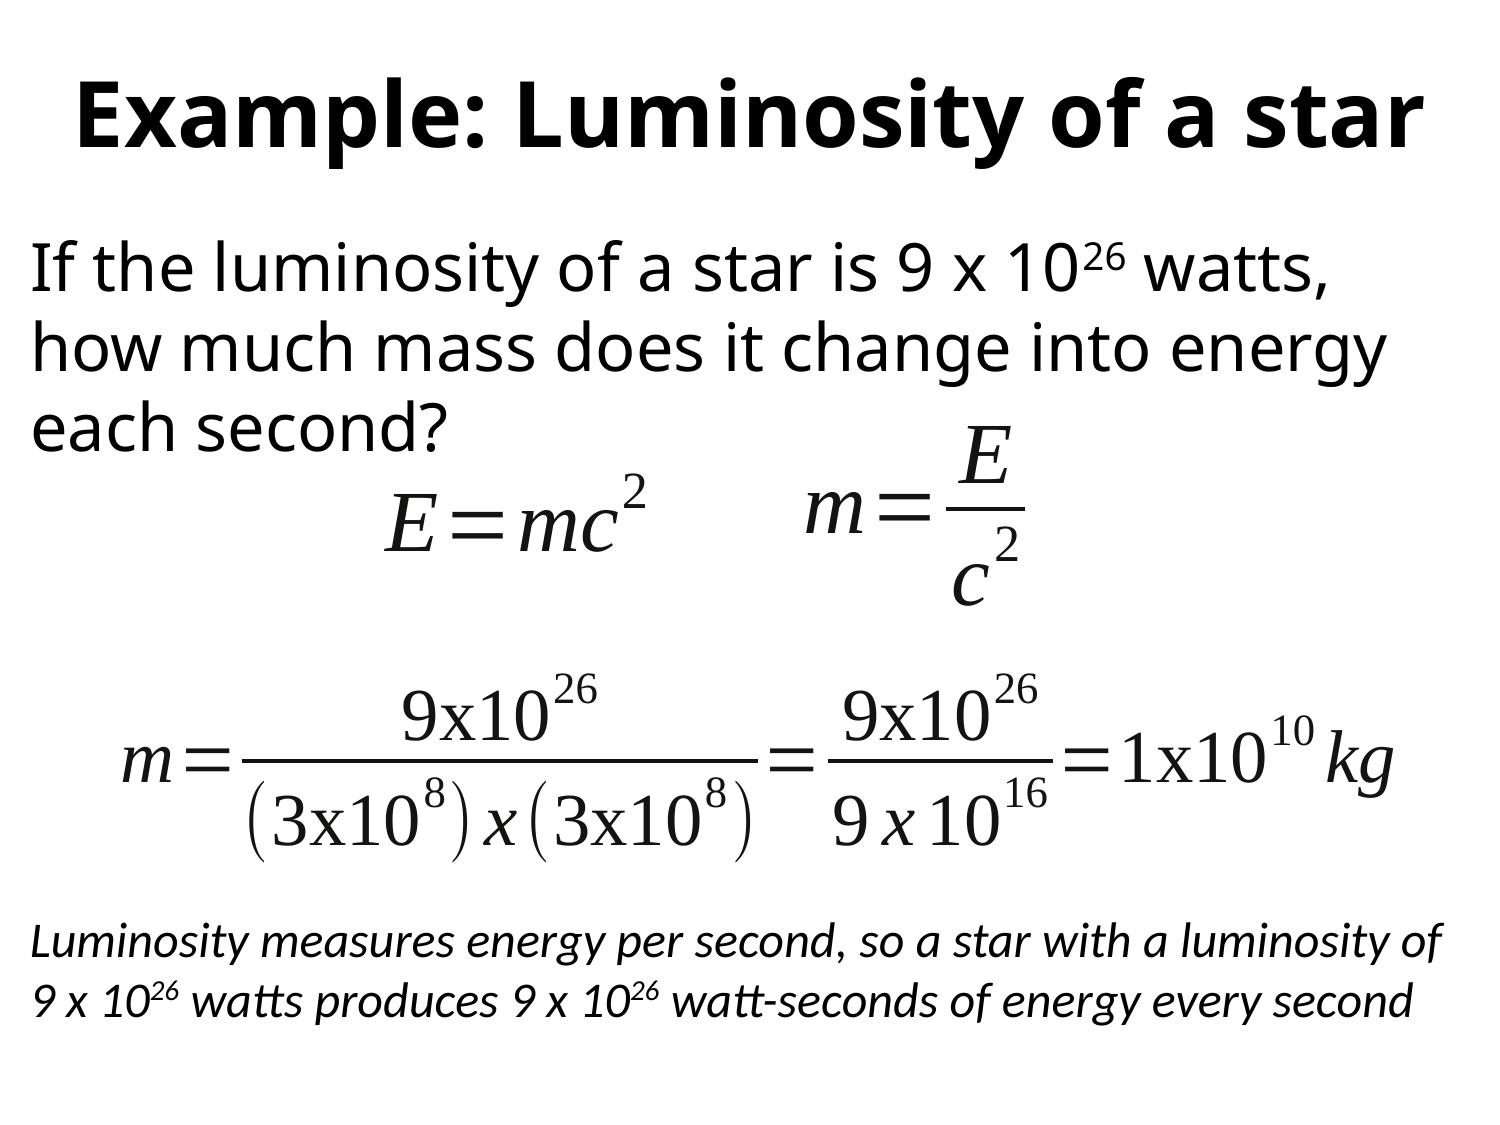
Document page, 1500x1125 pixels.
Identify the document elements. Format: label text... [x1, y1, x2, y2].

list If the luminosity of a star is 9 x 1026 watts, how much mass does it change into energy each second? [30, 224, 1471, 1021]
chart [114, 662, 1403, 866]
text_box Luminosity measures energy per second, so a star with a luminosity of 9 x 1026 watts produces 9 x 1026 watt-seconds of energy every second [15, 899, 1486, 1035]
chart [375, 461, 655, 571]
title Example: Luminosity of a star [30, 29, 1471, 196]
chart [797, 404, 1036, 624]
